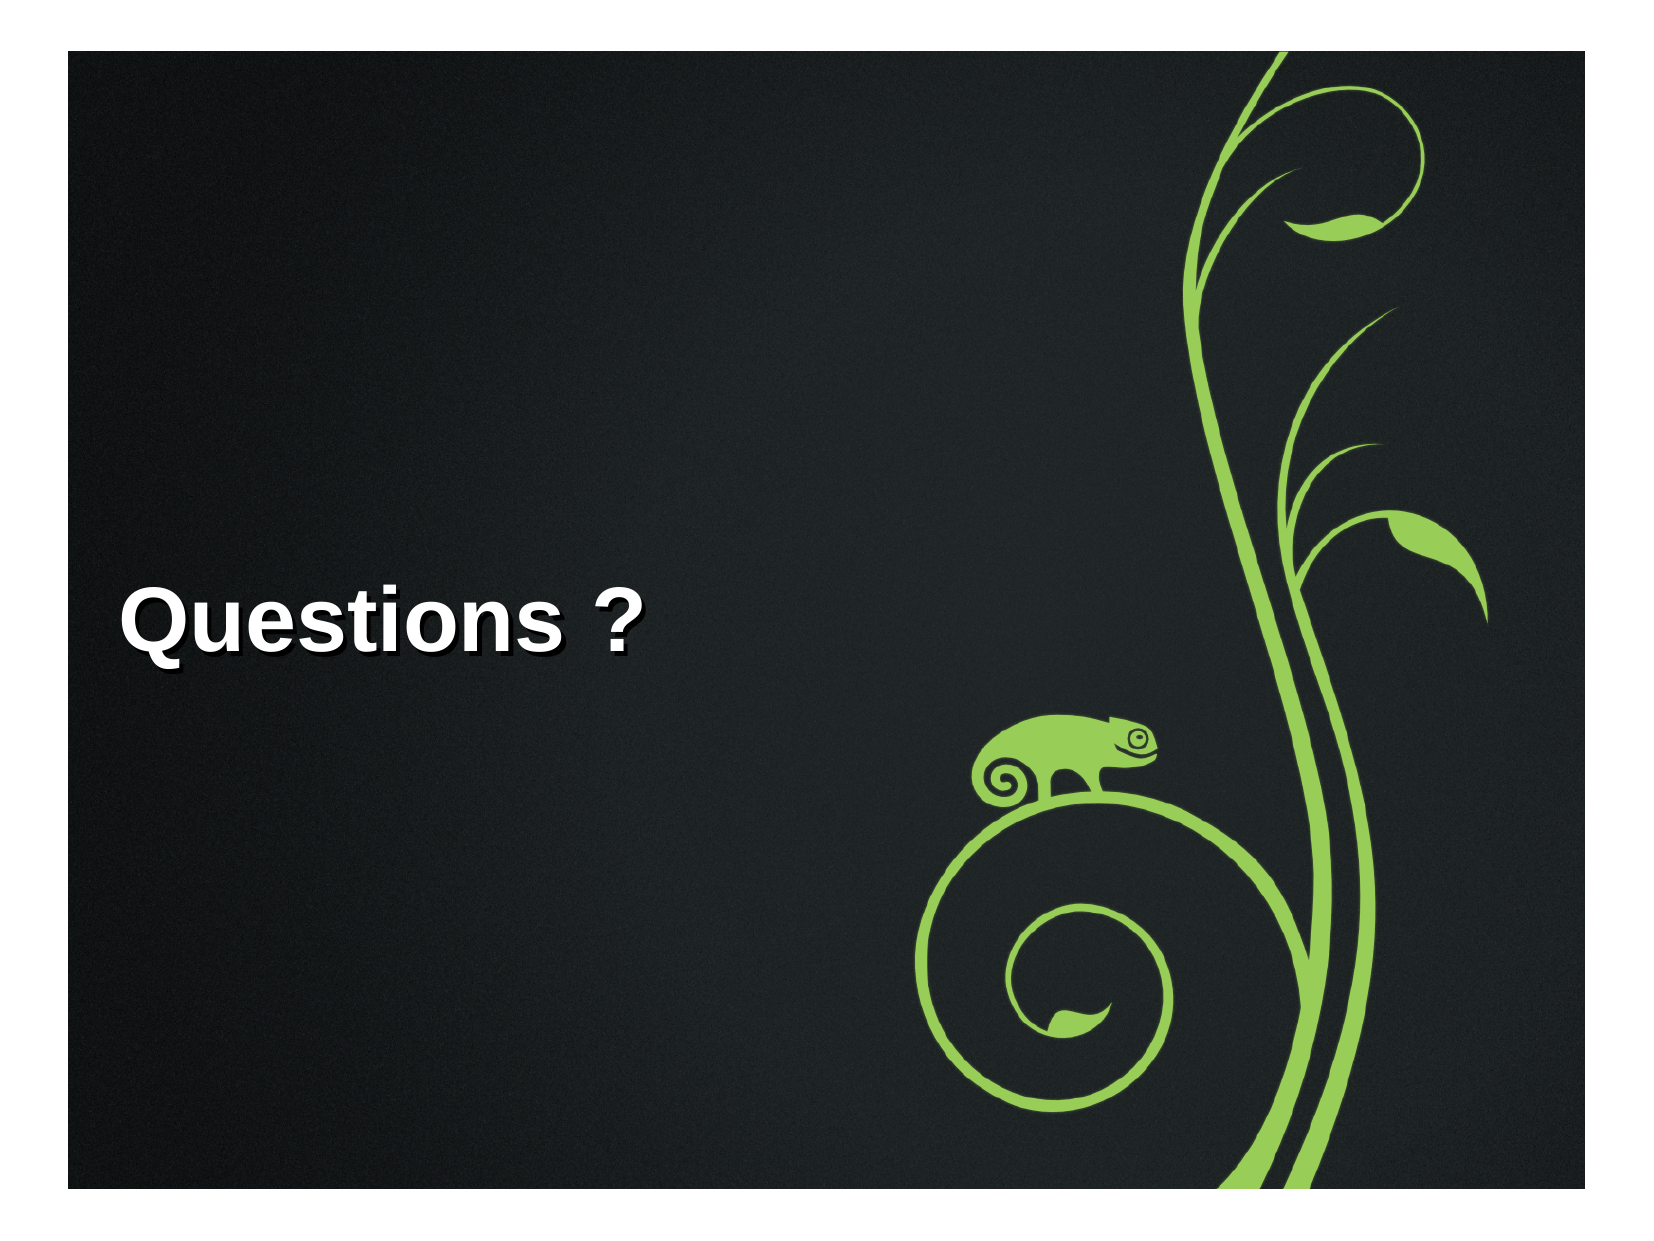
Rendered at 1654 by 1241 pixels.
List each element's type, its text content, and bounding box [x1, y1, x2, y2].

picture [68, 51, 1585, 1189]
title Questions ? [118, 457, 1197, 783]
